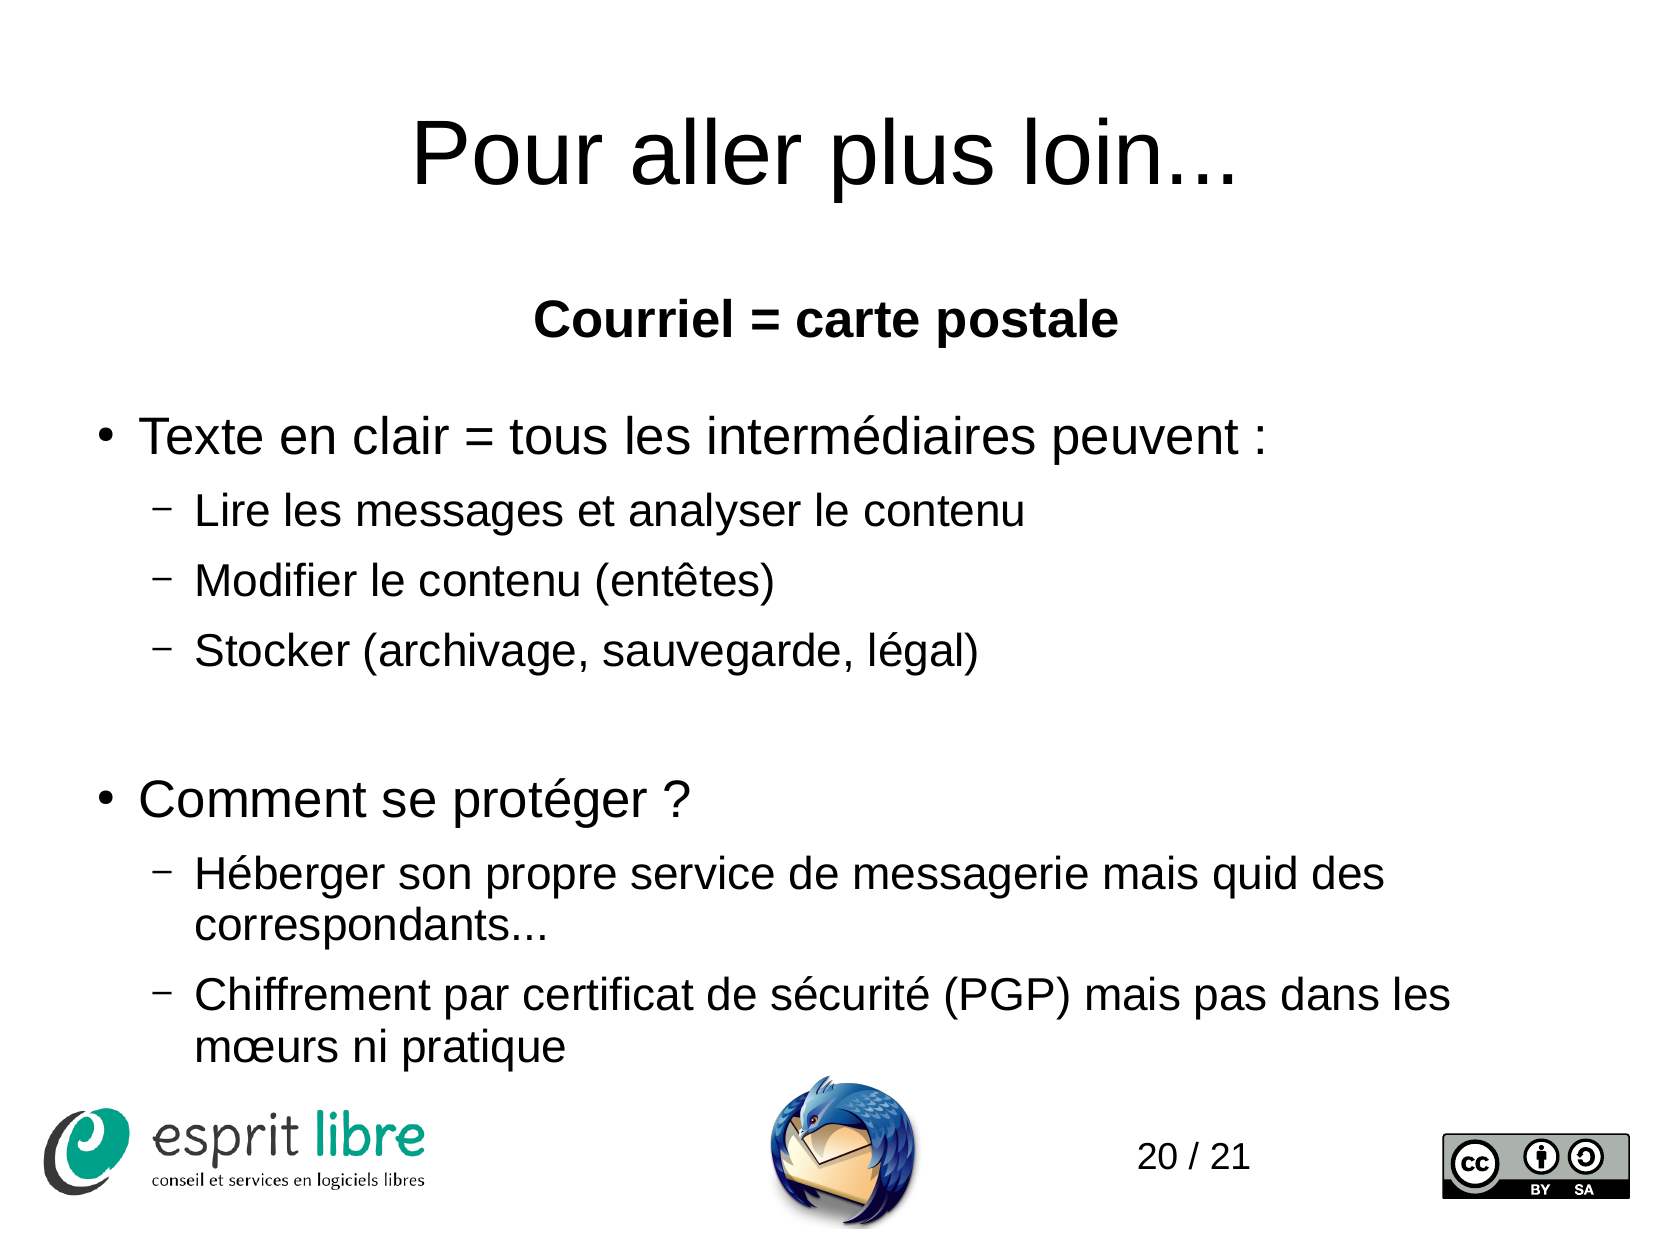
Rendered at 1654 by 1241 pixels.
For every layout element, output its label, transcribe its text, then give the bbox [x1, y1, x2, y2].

list Courriel = carte postale Texte en clair = tous les intermédiaires peuvent : Lire les messages et analyser le contenu Modifier le contenu (entêtes) Stocker (archivage, sauvegarde, légal) Comment se protéger ? Héberger son propre service de messagerie mais quid des correspondants... Chiffrement par certificat de sécurité (PGP) mais pas dans les mœurs ni pratique [82, 290, 1571, 1075]
picture [0, 1009, 480, 1241]
title Pour aller plus loin... [82, 49, 1571, 257]
picture [767, 1075, 922, 1229]
